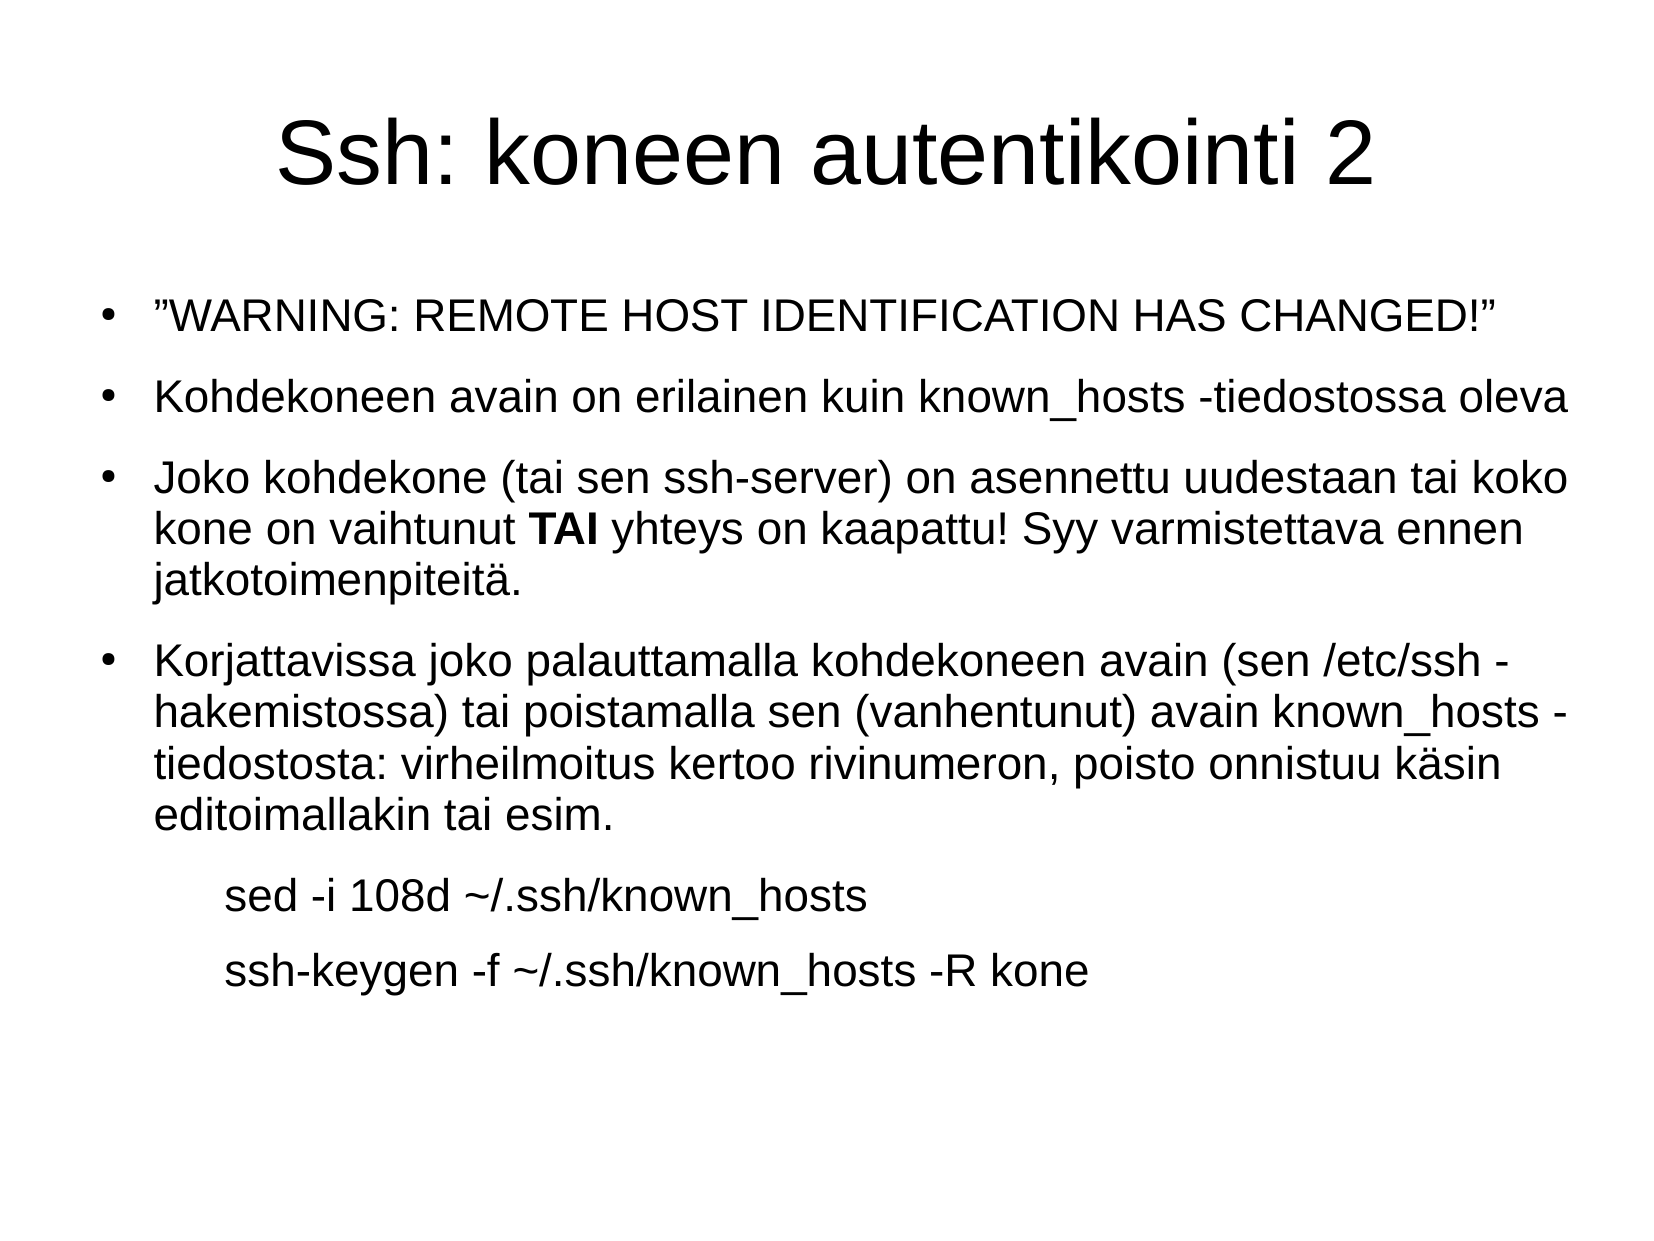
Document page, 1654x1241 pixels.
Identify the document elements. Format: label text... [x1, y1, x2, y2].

title Ssh: koneen autentikointi 2 [82, 49, 1571, 257]
list ”WARNING: REMOTE HOST IDENTIFICATION HAS CHANGED!” Kohdekoneen avain on erilainen kuin known_hosts -tiedostossa oleva Joko kohdekone (tai sen ssh-server) on asennettu uudestaan tai koko kone on vaihtunut TAI yhteys on kaapattu! Syy varmistettava ennen jatkotoimenpiteitä. Korjattavissa joko palauttamalla kohdekoneen avain (sen /etc/ssh -hakemistossa) tai poistamalla sen (vanhentunut) avain known_hosts -tiedostosta: virheilmoitus kertoo rivinumeron, poisto onnistuu käsin editoimallakin tai esim. sed -i 108d ~/.ssh/known_hosts ssh-keygen -f ~/.ssh/known_hosts -R kone [82, 290, 1571, 1010]
